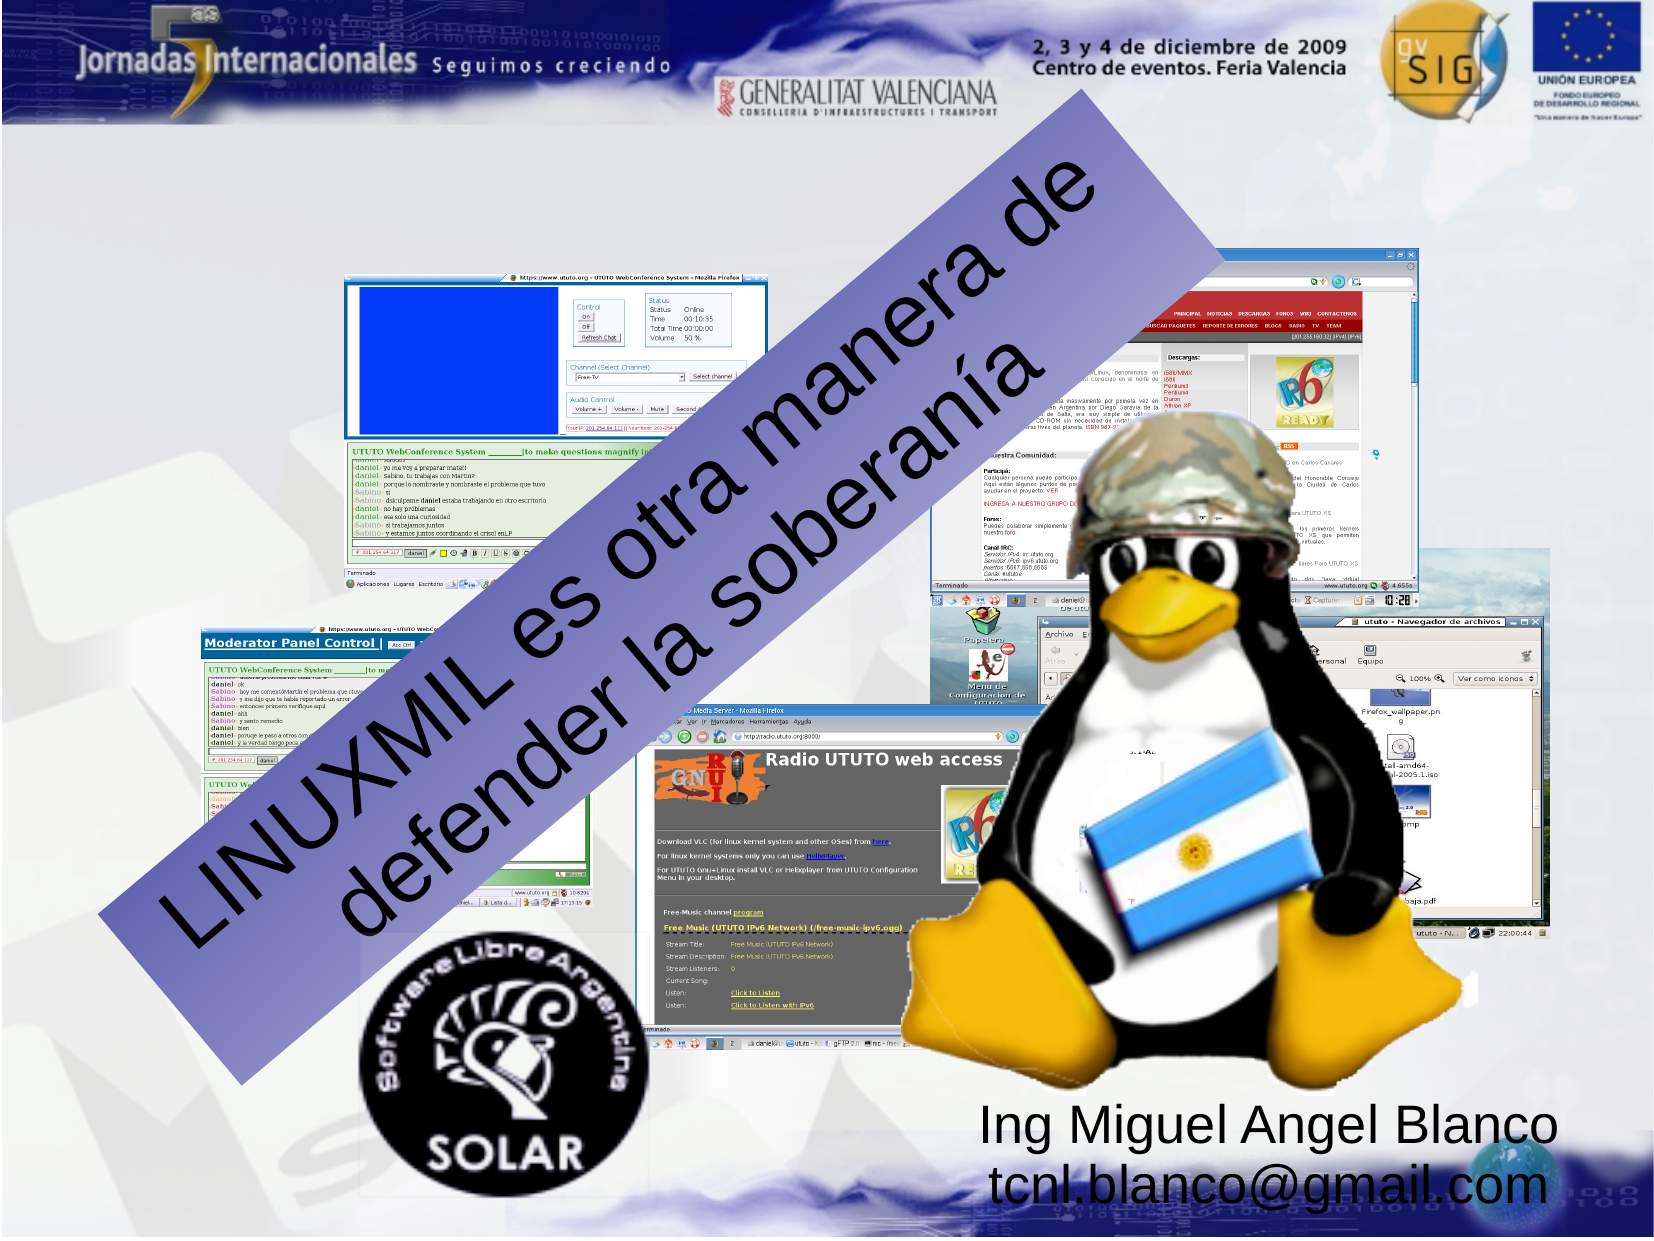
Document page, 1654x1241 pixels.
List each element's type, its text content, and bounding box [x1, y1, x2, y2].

title LINUXMIL es otra manera de defender la soberanía [97, 88, 1226, 1086]
title Ing Miguel Angel Blanco tcnl.blanco@gmail.com [911, 1072, 1628, 1237]
picture [2, 0, 1654, 1241]
